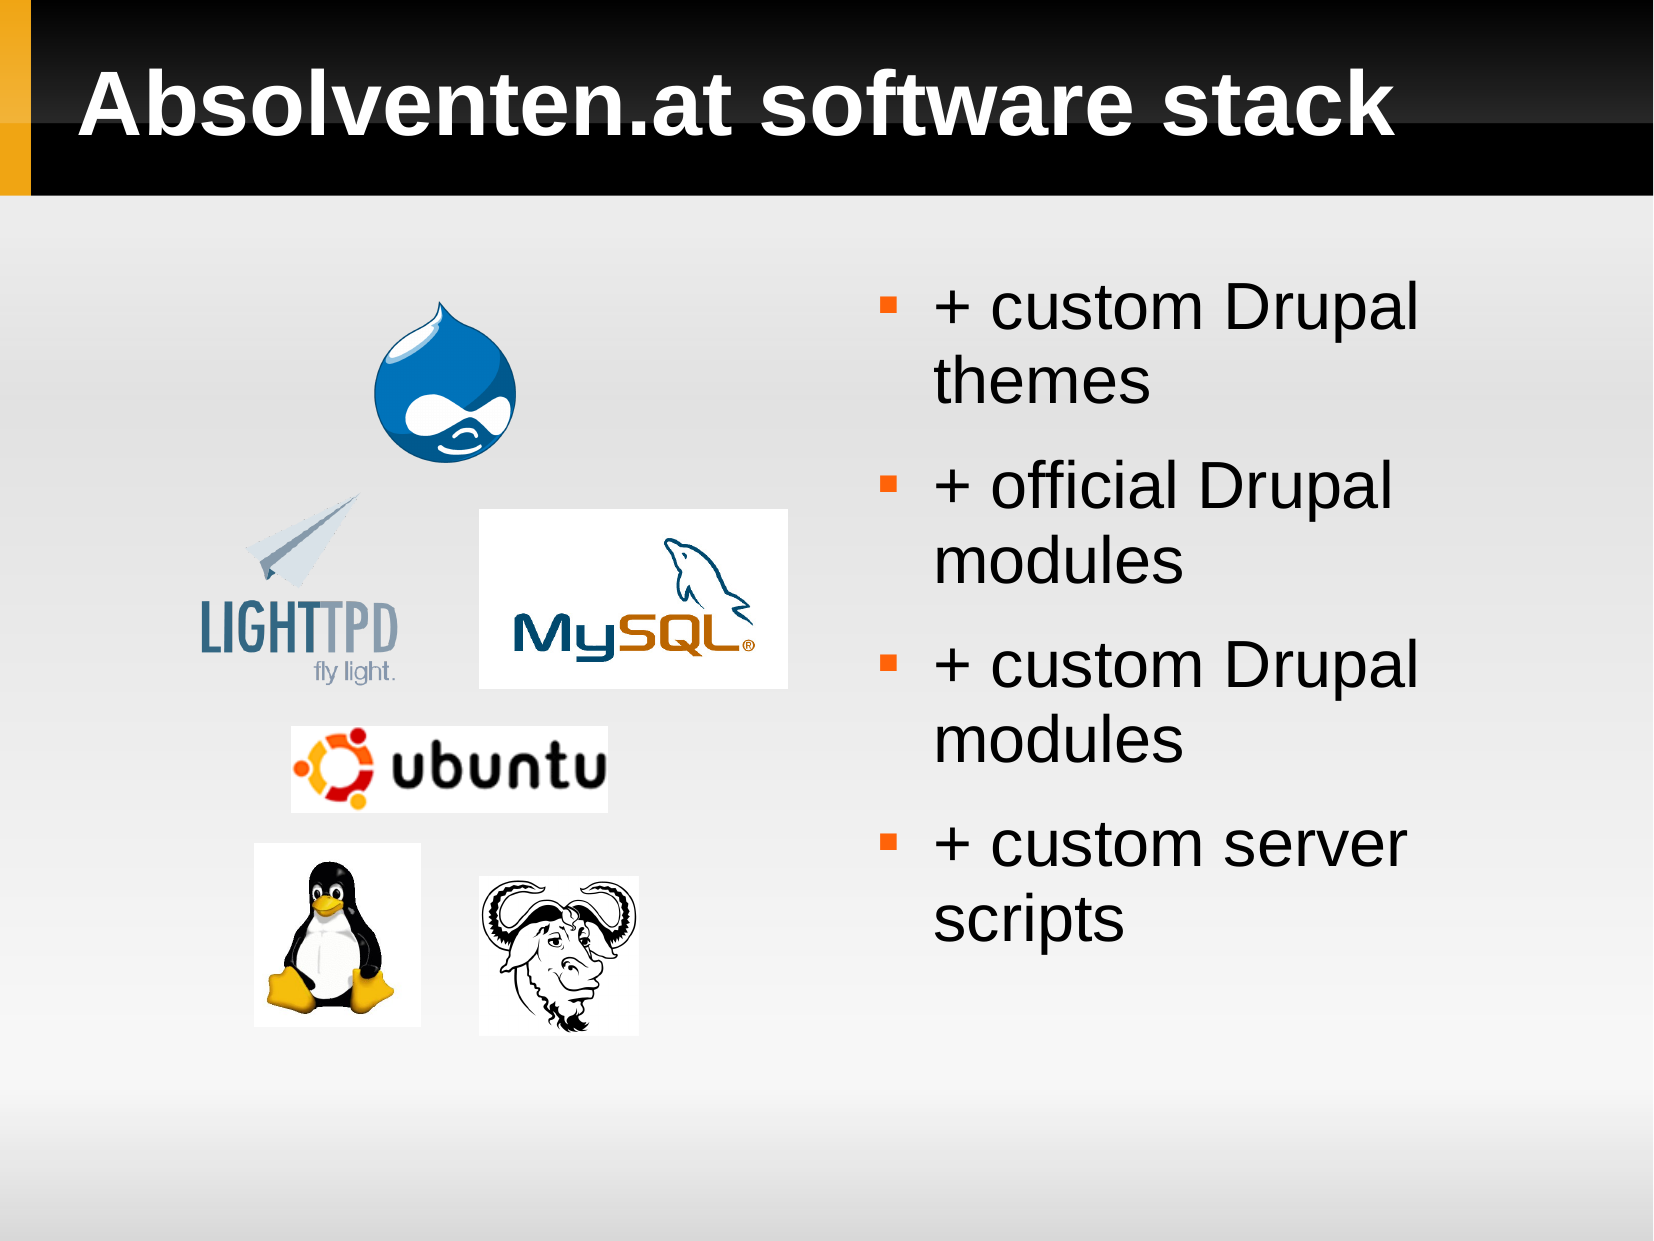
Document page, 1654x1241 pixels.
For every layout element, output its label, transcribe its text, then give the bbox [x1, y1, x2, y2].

picture [0, 0, 1654, 1241]
list + custom Drupal themes + official Drupal modules + custom Drupal modules + custom server scripts [862, 268, 1589, 1088]
title Absolventen.at software stack [76, 0, 1565, 208]
